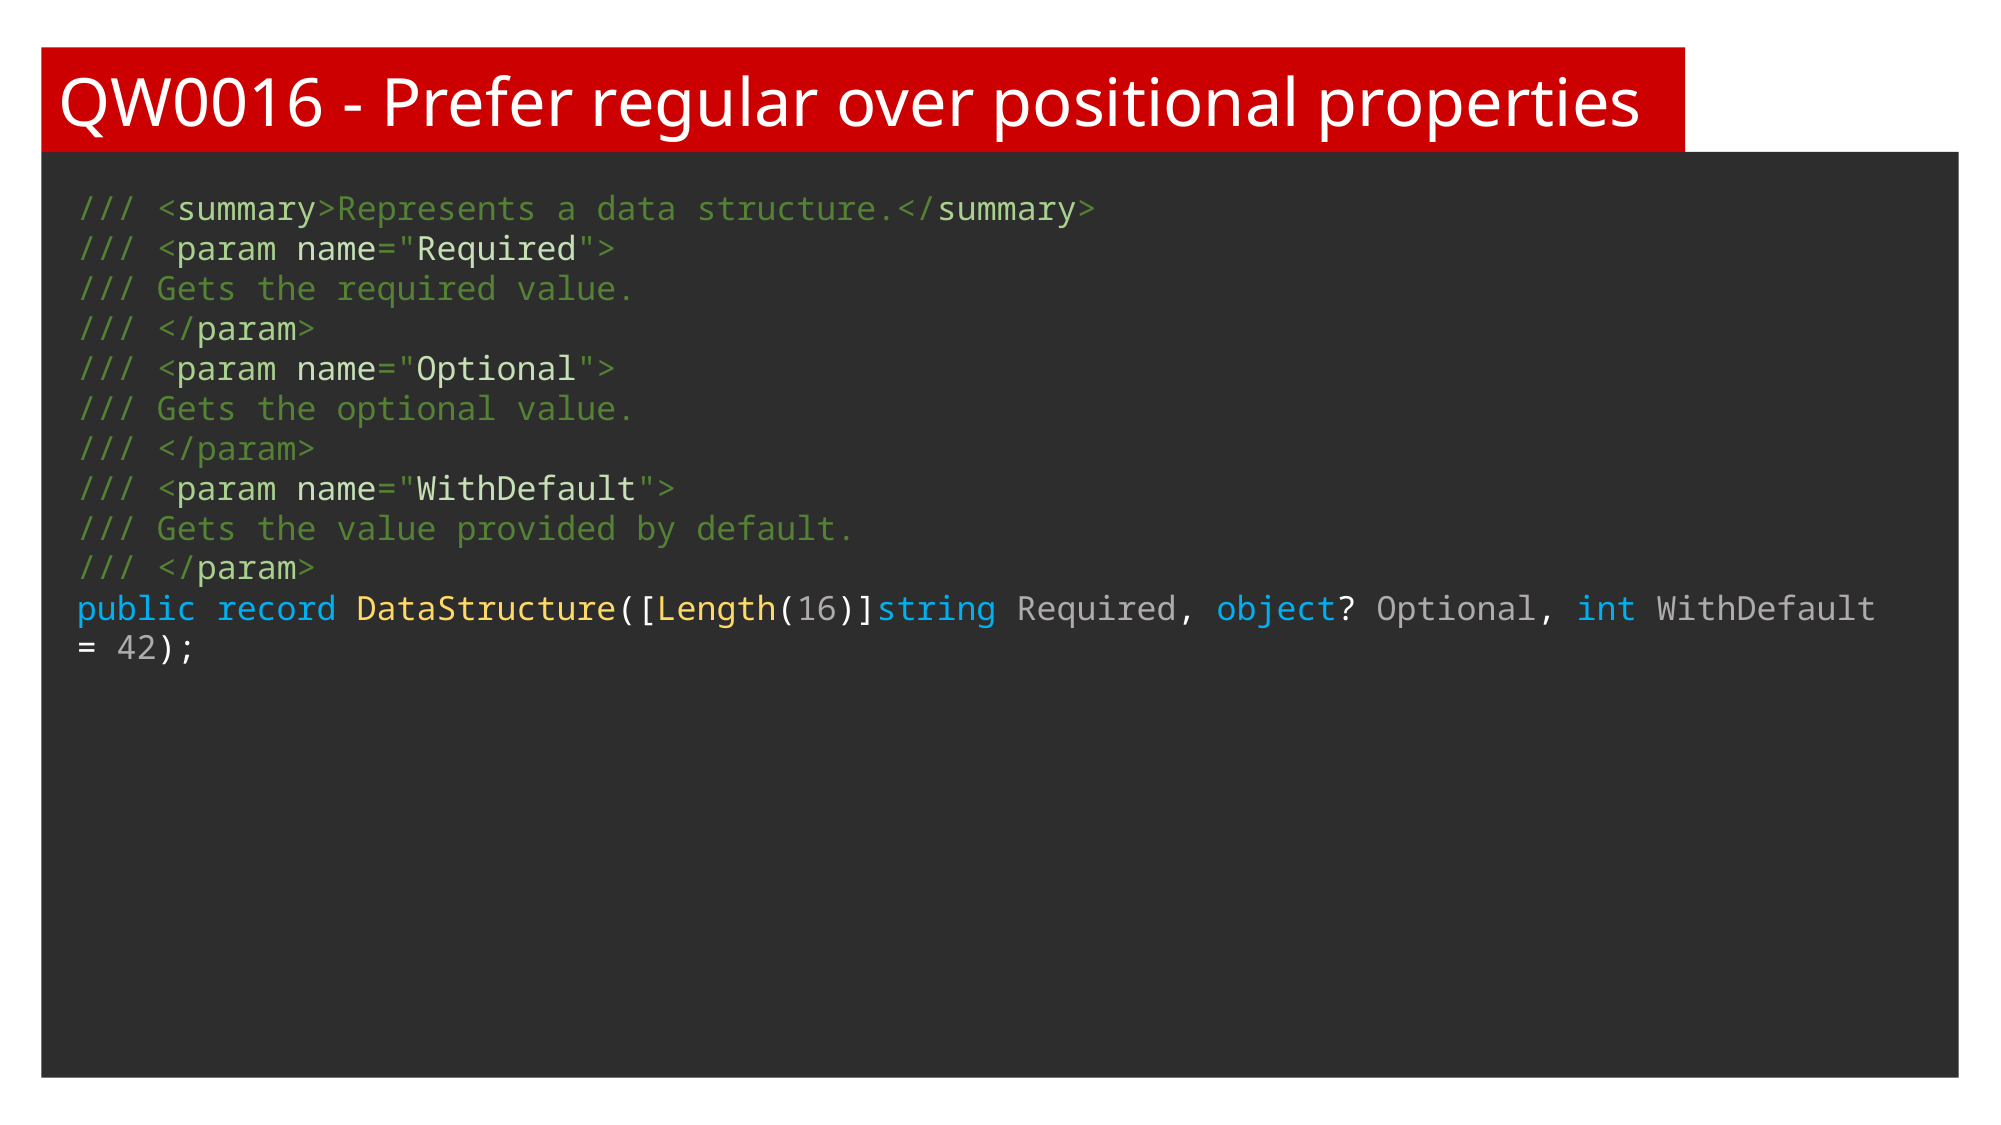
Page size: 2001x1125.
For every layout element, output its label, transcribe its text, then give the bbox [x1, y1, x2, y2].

text_box [121, 639, 128, 651]
text_box /// <summary>Represents a data structure.</summary> /// <param name="Required"> /// Gets the required value. /// </param> /// <param name="Optional"> /// Gets the optional value. /// </param> /// <param name="WithDefault"> /// Gets the value provided by default. /// </param> public record DataStructure([Length(16)]string Required, object? Optional, int WithDefault = 42); [41, 152, 1935, 639]
text_box QW0016 - Prefer regular over positional properties [41, 47, 1686, 153]
text_box [41, 152, 1959, 1078]
